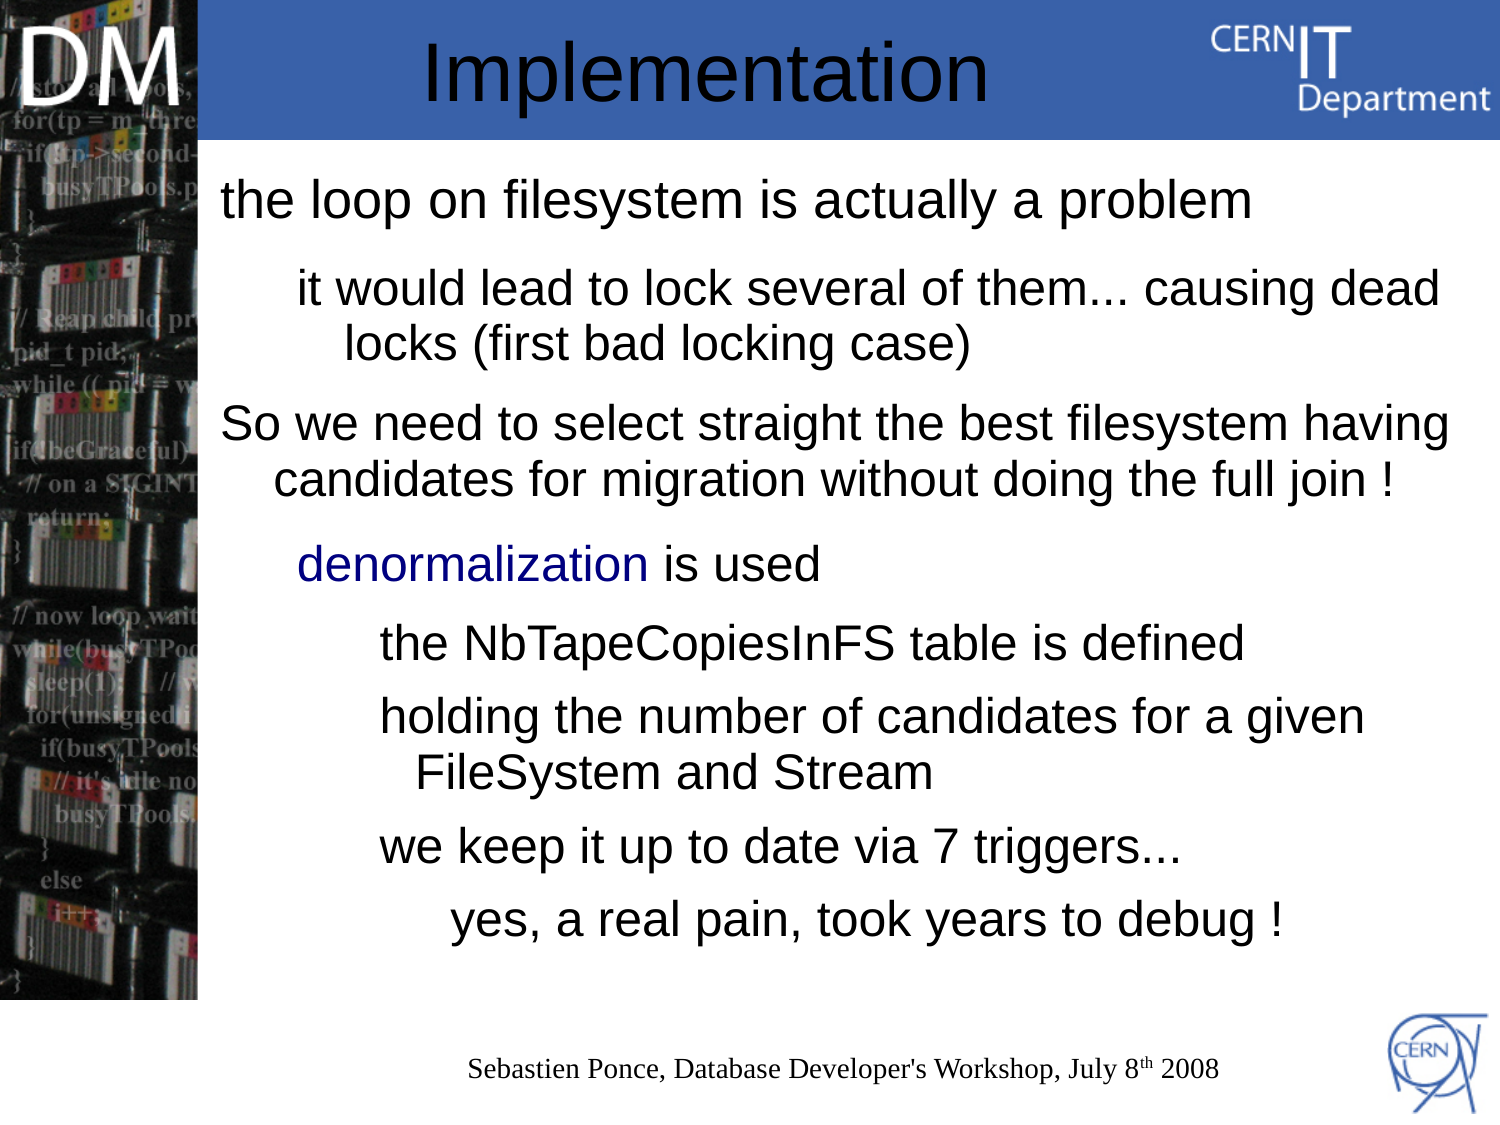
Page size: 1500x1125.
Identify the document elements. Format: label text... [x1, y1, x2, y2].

picture [198, 0, 1500, 140]
list the loop on filesystem is actually a problem it would lead to lock several of them... causing dead locks (first bad locking case) So we need to select straight the best filesystem having candidates for migration without doing the full join ! denormalization is used the NbTapeCopiesInFS table is defined holding the number of candidates for a given FileSystem and Stream we keep it up to date via 7 triggers... yes, a real pain, took years to debug ! [187, 154, 1500, 1041]
title Implementation [212, 0, 1201, 138]
picture [1387, 1041, 1489, 1114]
